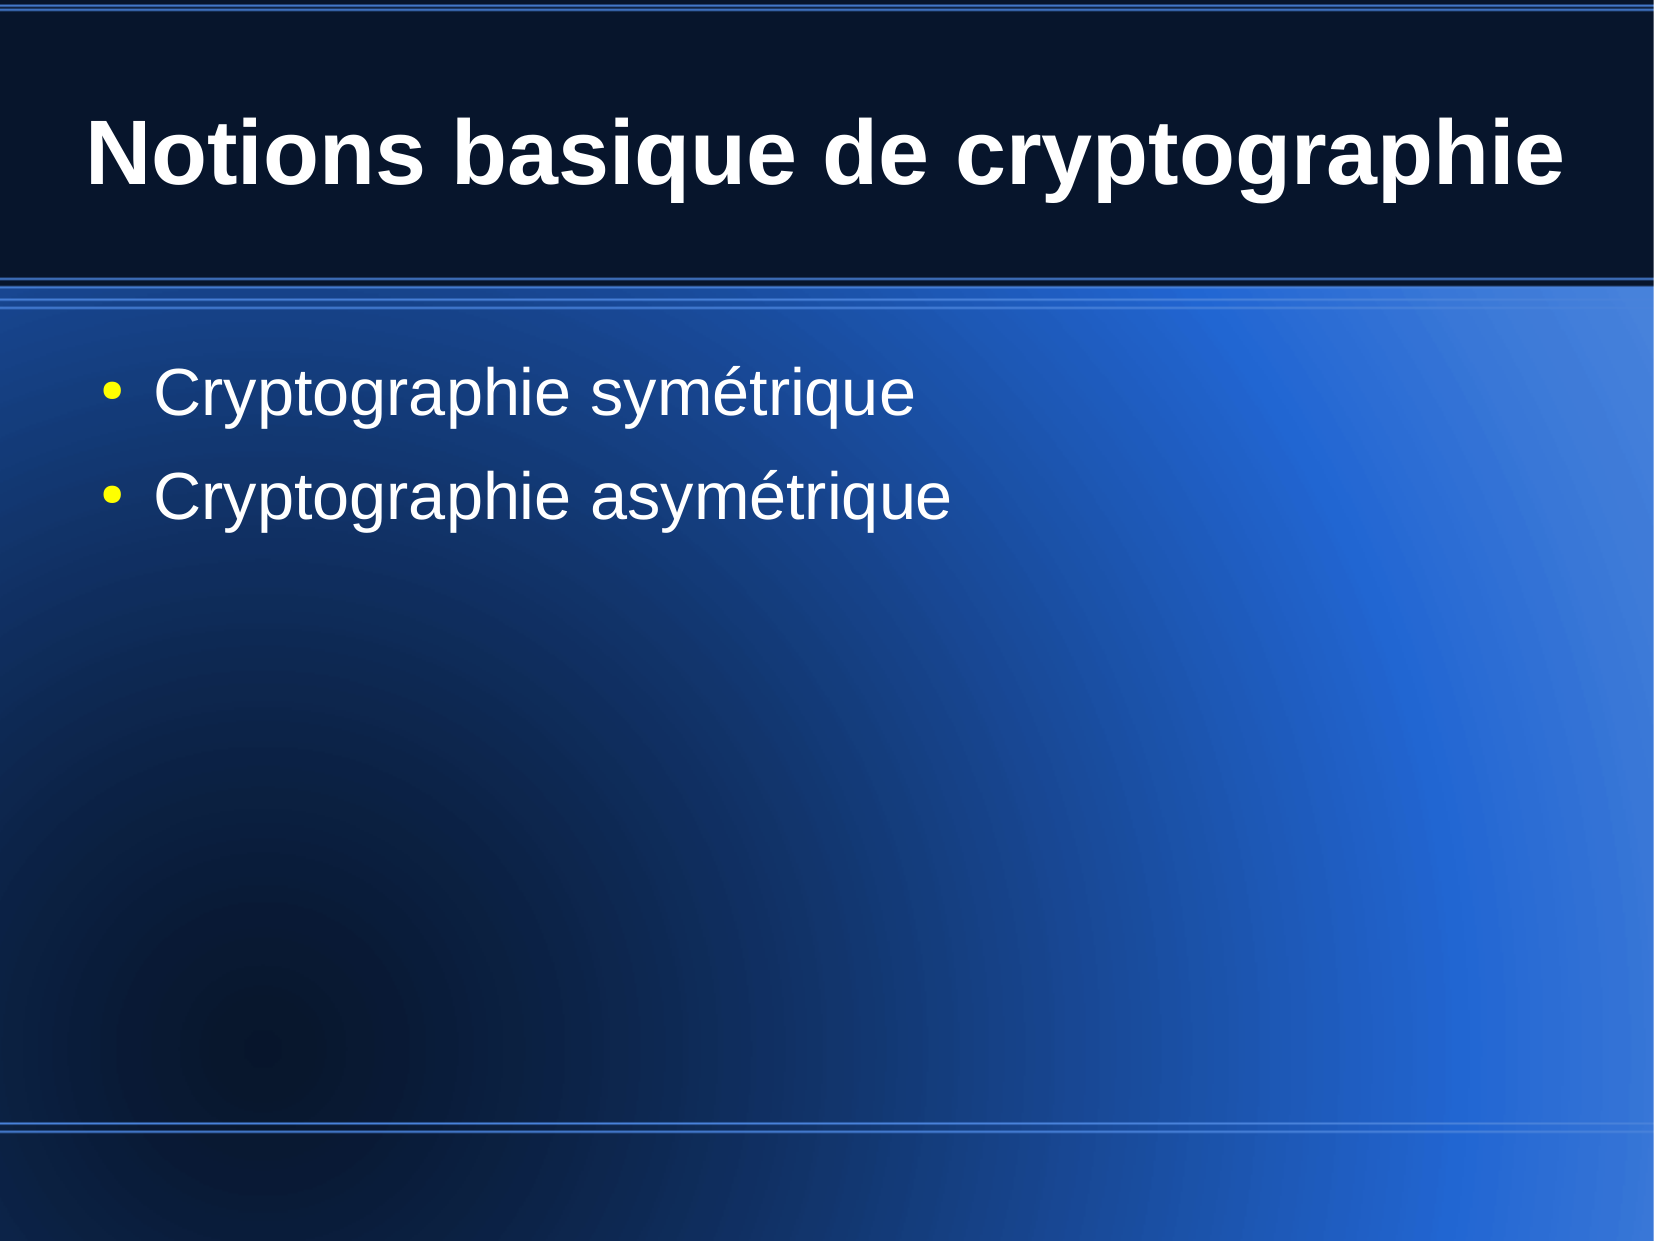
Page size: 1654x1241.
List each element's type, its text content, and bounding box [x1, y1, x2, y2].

title Notions basique de cryptographie [82, 49, 1571, 257]
list Cryptographie symétrique Cryptographie asymétrique [82, 355, 1571, 1075]
picture [0, 0, 1654, 1241]
